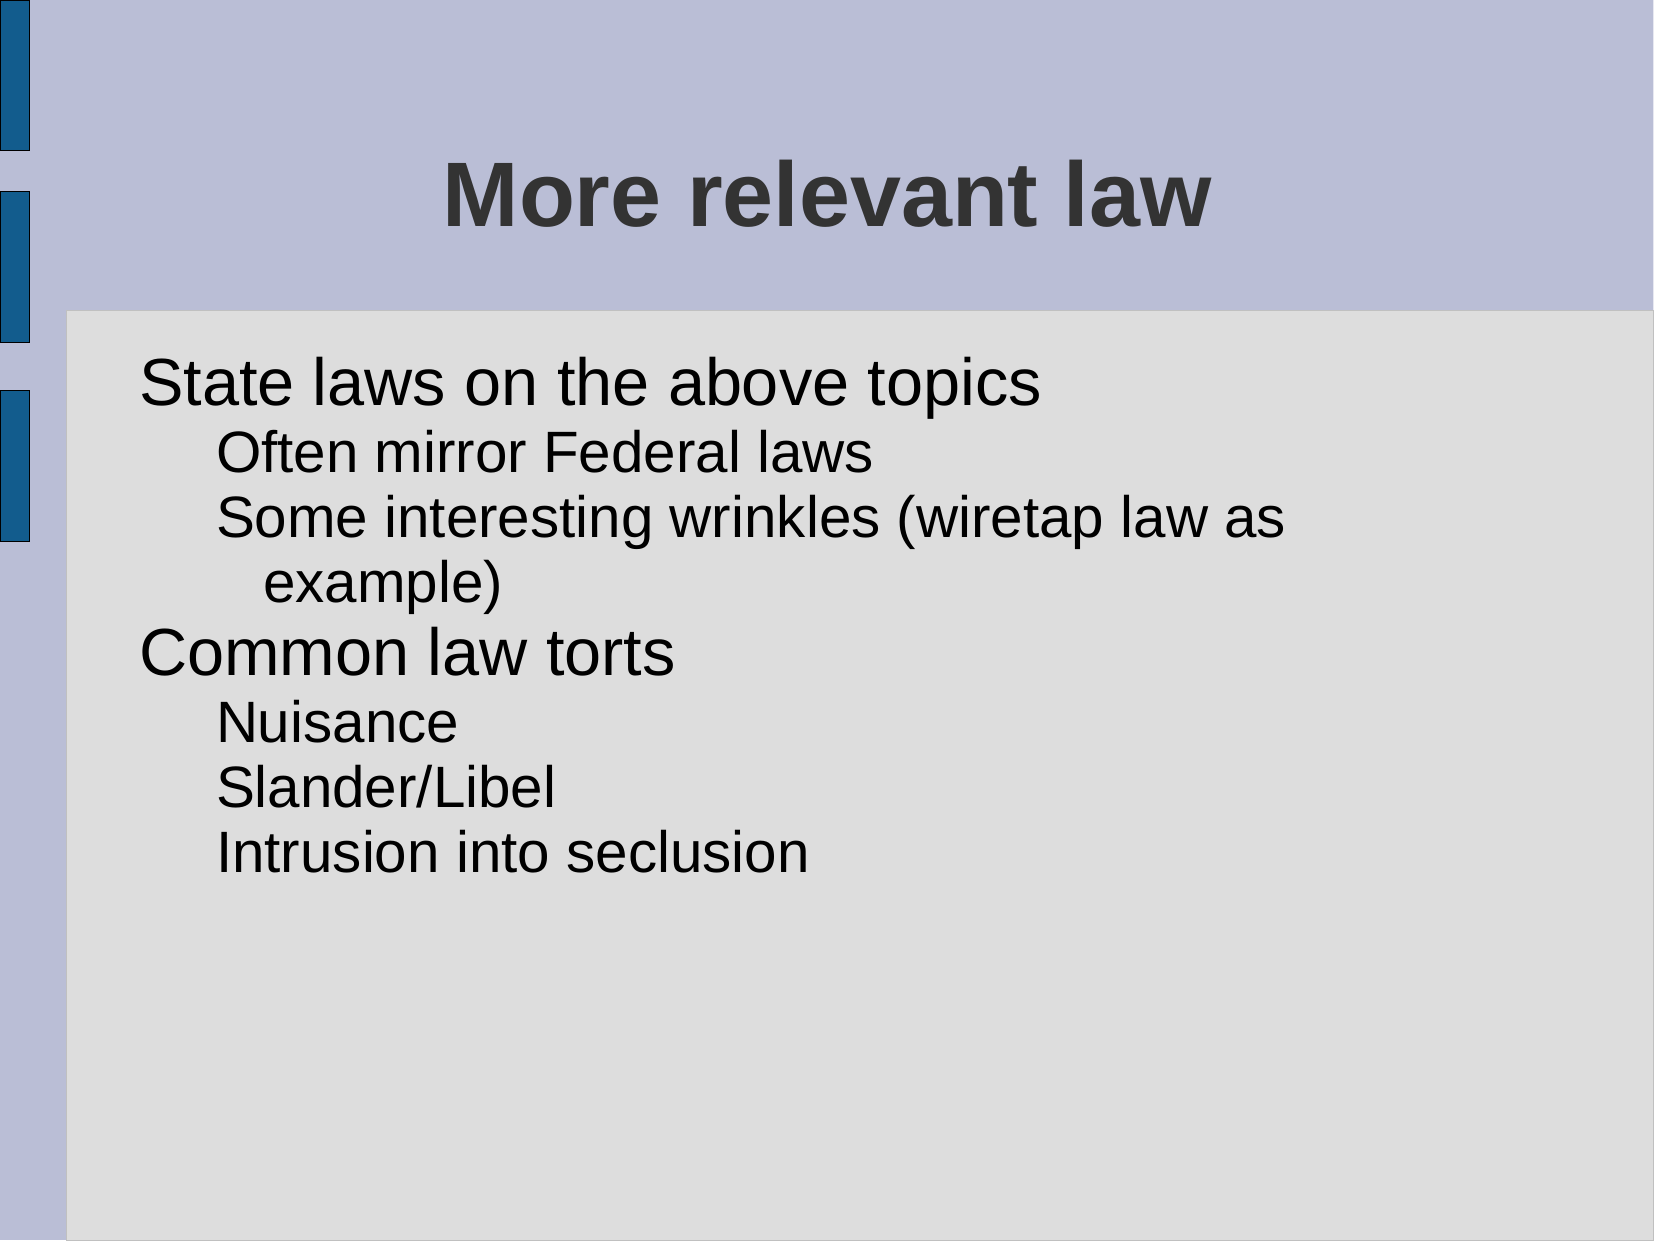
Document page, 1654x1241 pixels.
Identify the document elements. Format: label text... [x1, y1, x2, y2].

title More relevant law [121, 98, 1534, 291]
list State laws on the above topics Often mirror Federal laws Some interesting wrinkles (wiretap law as example) Common law torts Nuisance Slander/Libel Intrusion into seclusion [121, 344, 1534, 1112]
